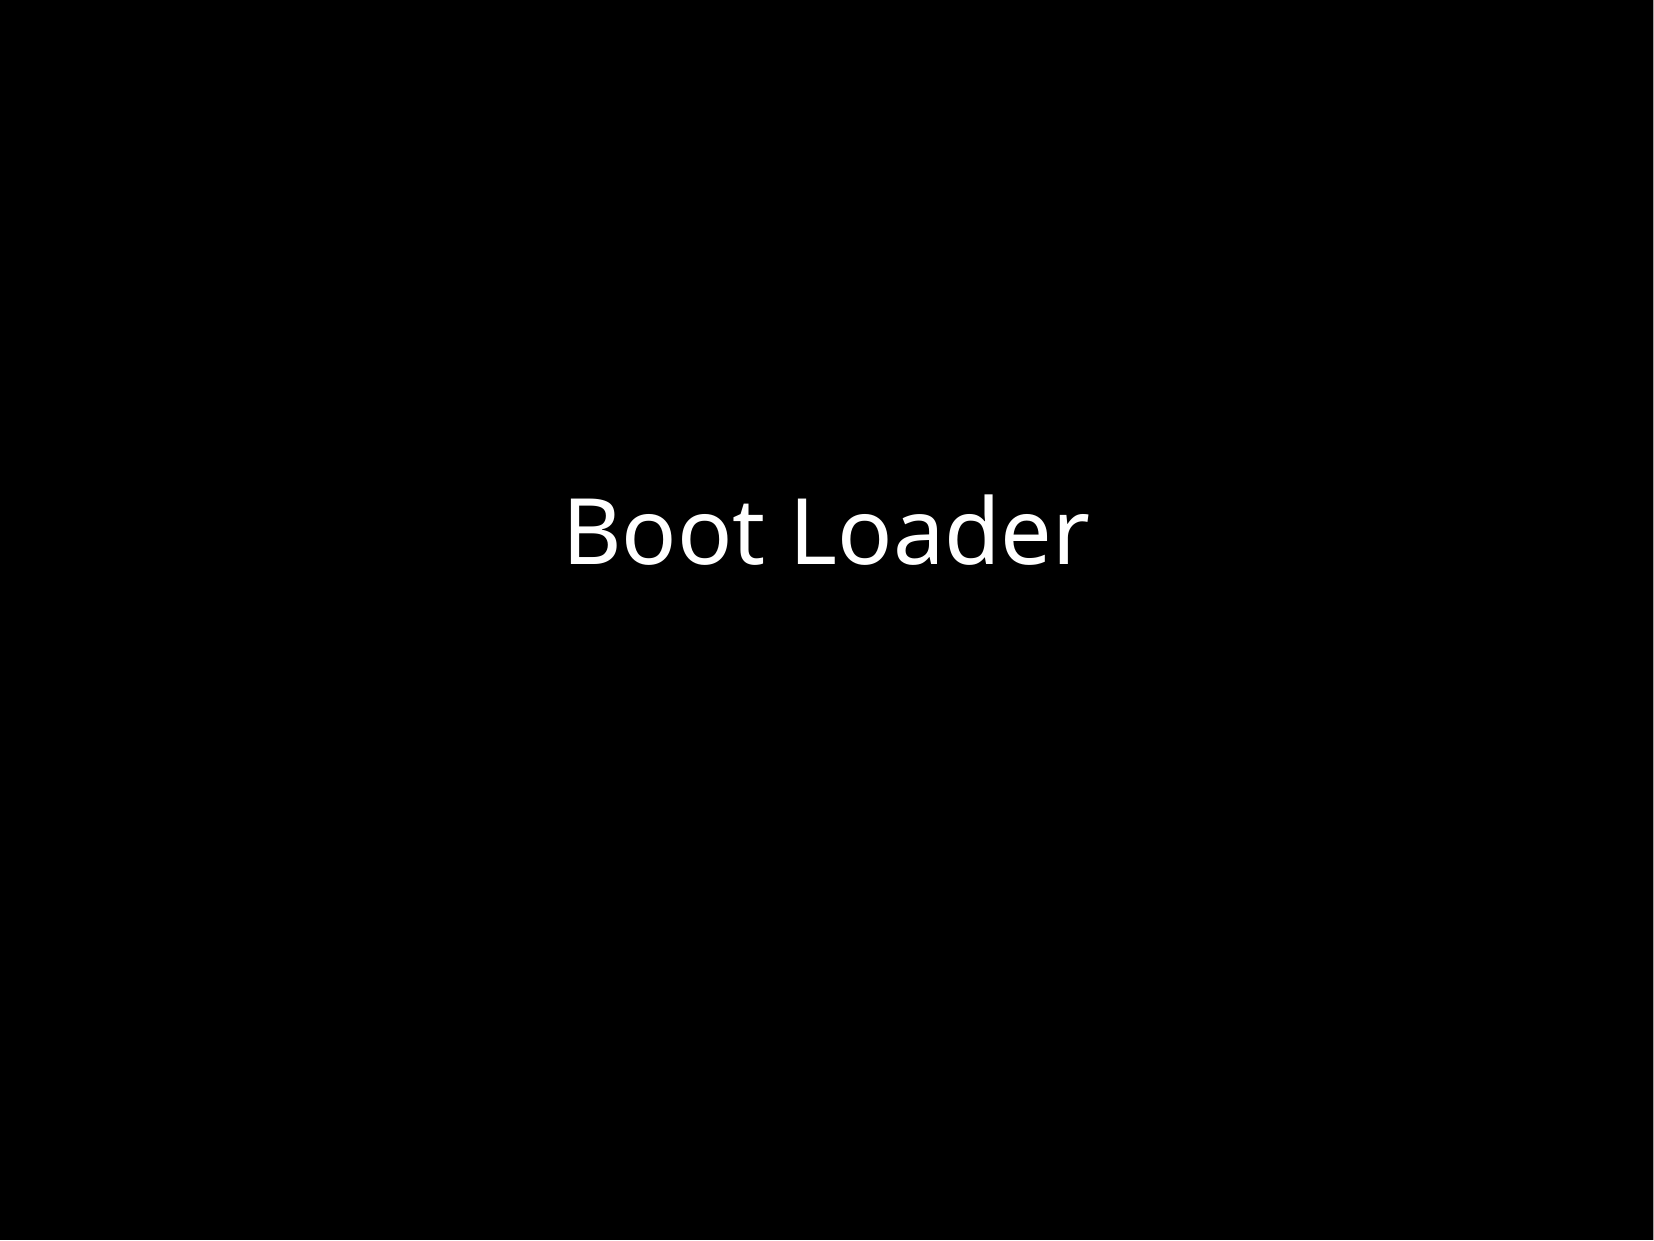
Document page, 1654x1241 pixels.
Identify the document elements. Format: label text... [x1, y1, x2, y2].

subtitle Boot Loader [82, 49, 1571, 1010]
